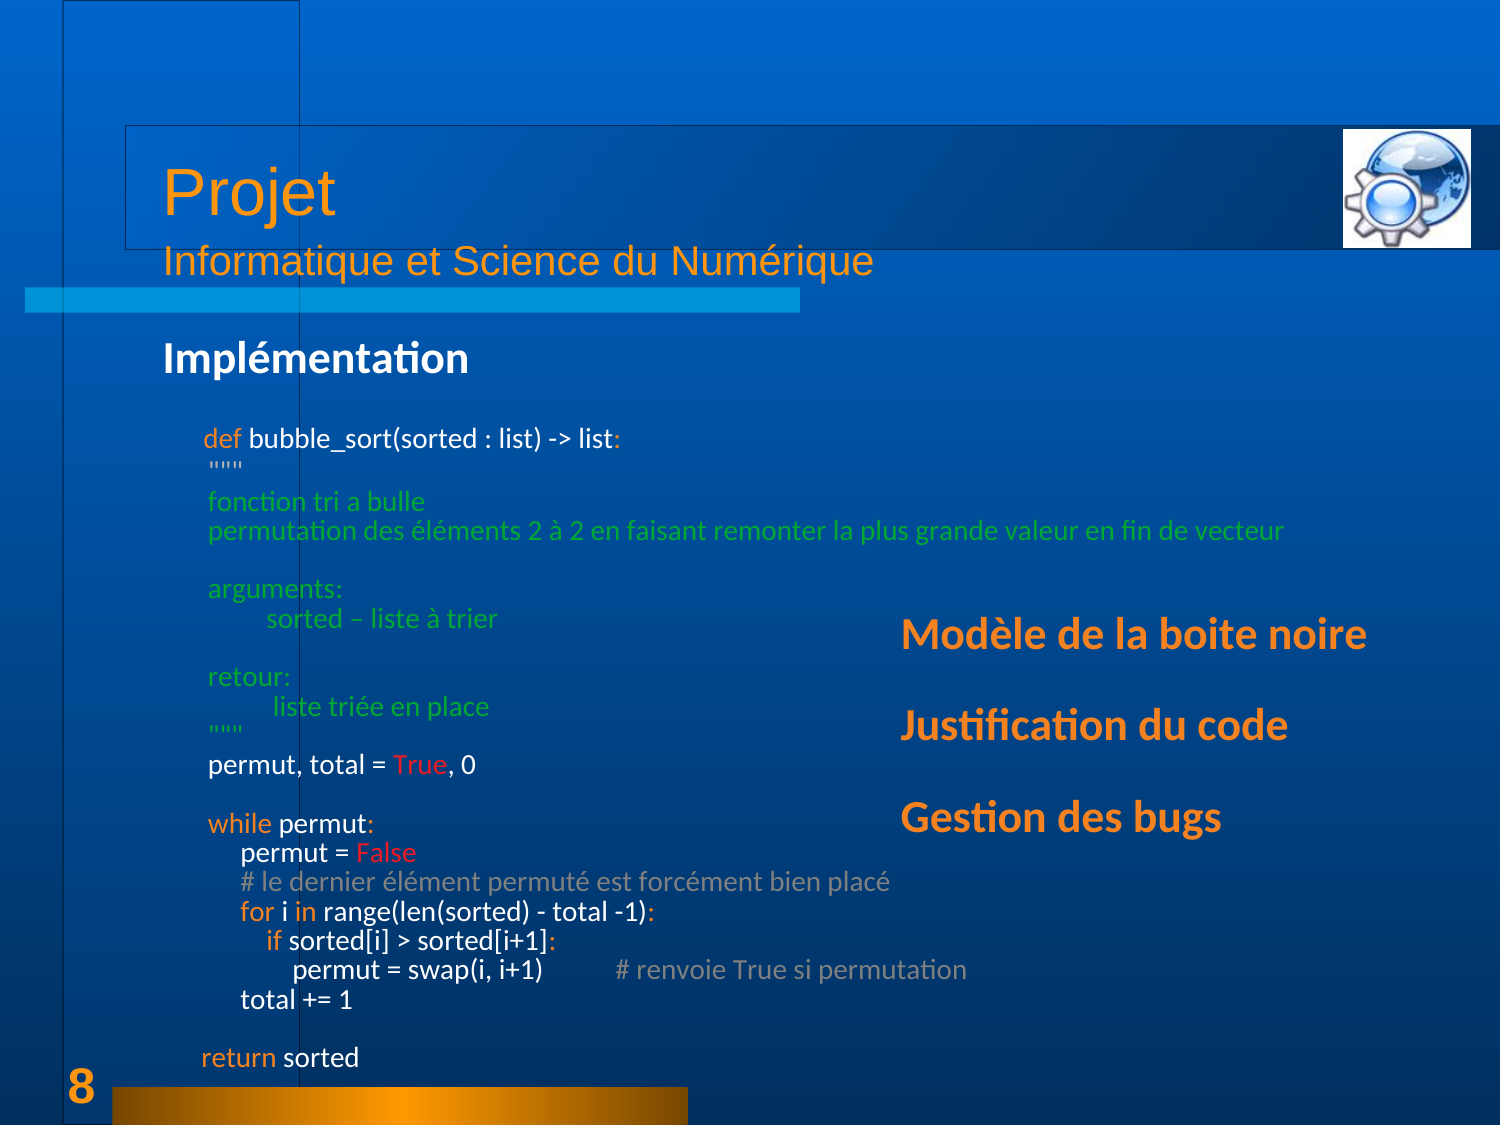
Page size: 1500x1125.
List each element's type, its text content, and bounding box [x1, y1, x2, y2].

text_box Implémentation def bubble_sort(sorted : list) -> list: """ fonction tri a bulle permutation des éléments 2 à 2 en faisant remonter la plus grande valeur en fin de vecteur arguments: sorted – liste à trier retour: liste triée en place """ permut, total = True, 0 while permut: permut = False # le dernier élément permuté est forcément bien placé for i in range(len(sorted) - total -1): if sorted[i] > sorted[i+1]: permut = swap(i, i+1) # renvoie True si permutation total += 1 return sorted [147, 331, 1477, 1083]
picture [1343, 129, 1471, 248]
text_box Modèle de la boite noire Justification du code Gestion des bugs [885, 607, 1447, 889]
